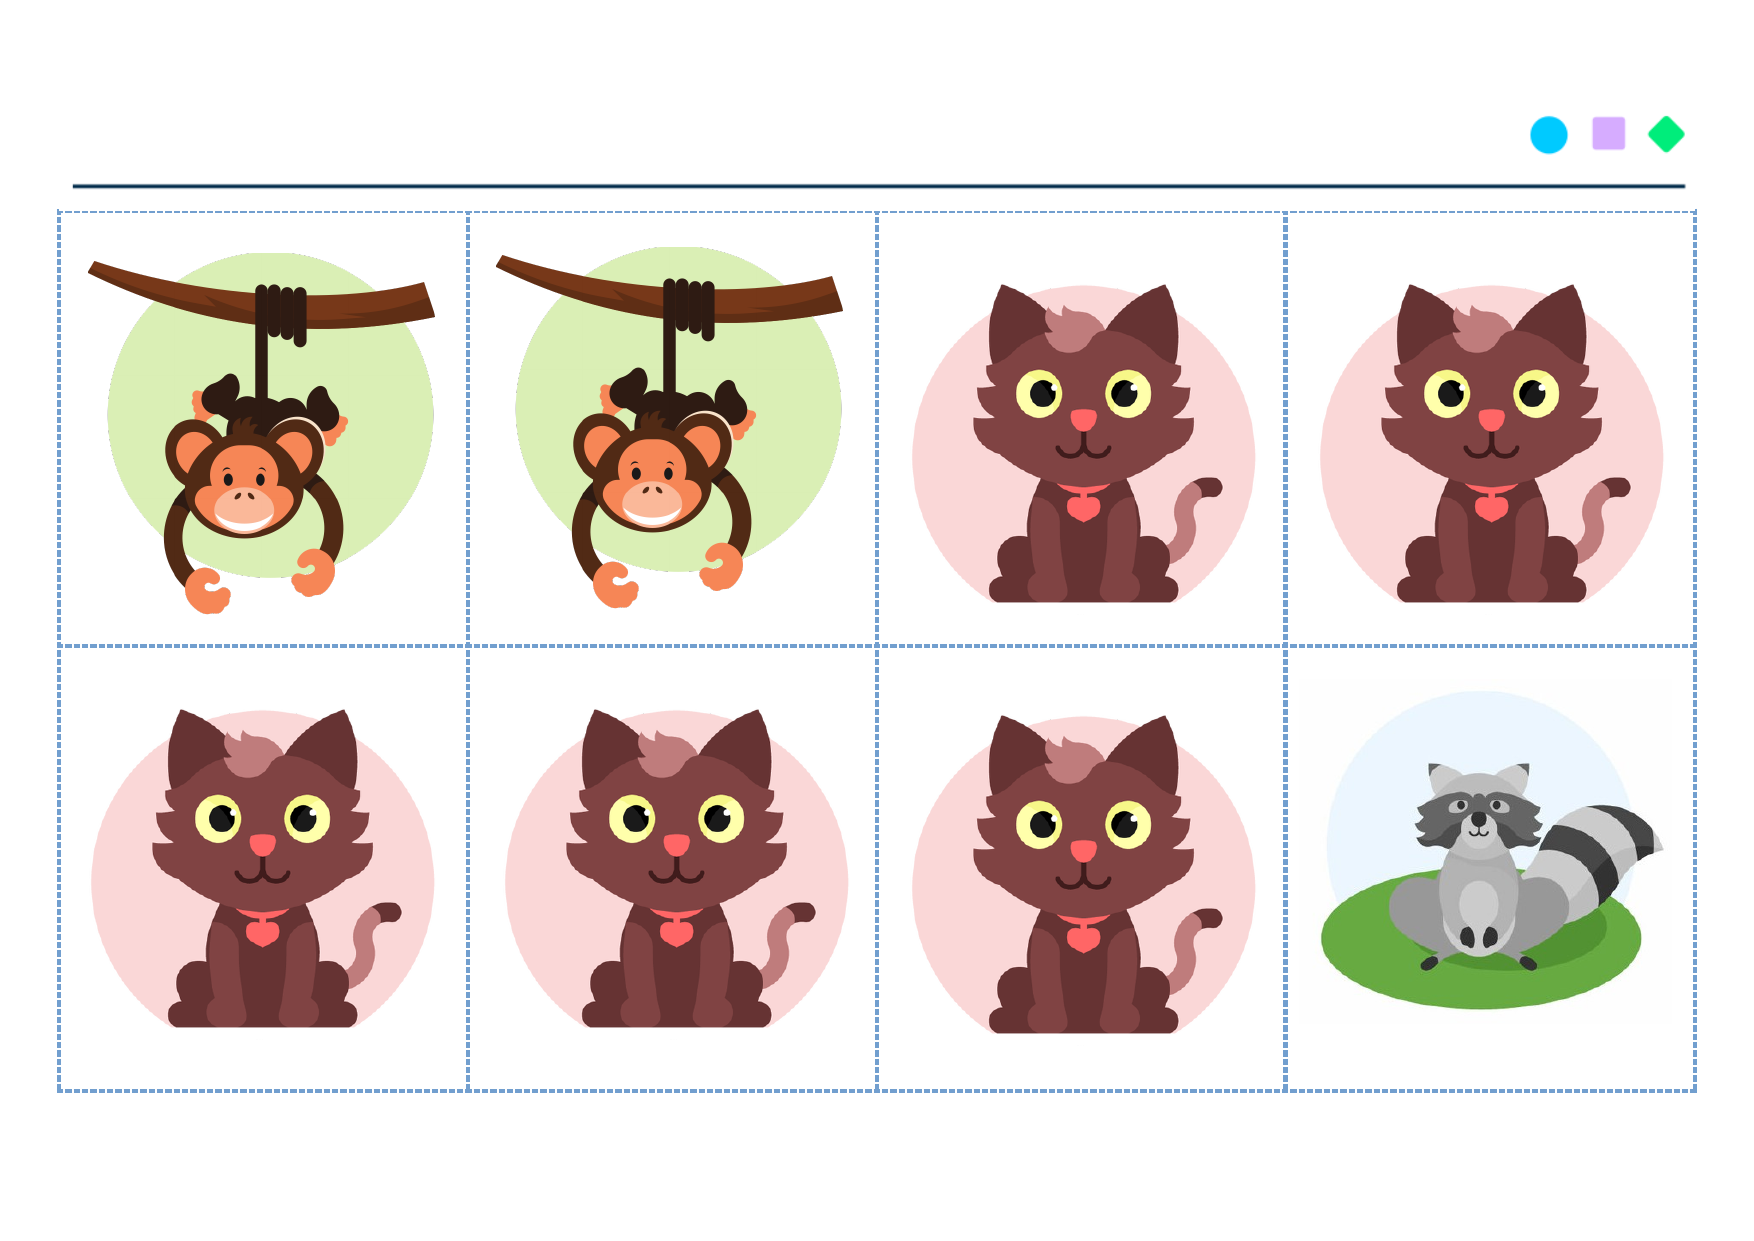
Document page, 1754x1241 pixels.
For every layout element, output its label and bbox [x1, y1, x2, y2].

table_header [59, 211, 468, 646]
table_header [877, 211, 1285, 646]
picture [484, 690, 869, 1040]
table_cell [59, 646, 468, 1091]
table_cell [468, 646, 877, 1091]
picture [88, 253, 435, 621]
picture [1299, 265, 1684, 615]
picture [891, 265, 1276, 615]
table_cell [877, 646, 1285, 1091]
picture [59, 88, 1695, 211]
picture [1299, 679, 1672, 1024]
picture [891, 696, 1276, 1046]
table_cell [1285, 646, 1695, 1091]
picture [70, 690, 455, 1040]
table_header [1285, 211, 1695, 646]
table_header [468, 211, 877, 646]
picture [496, 247, 843, 615]
